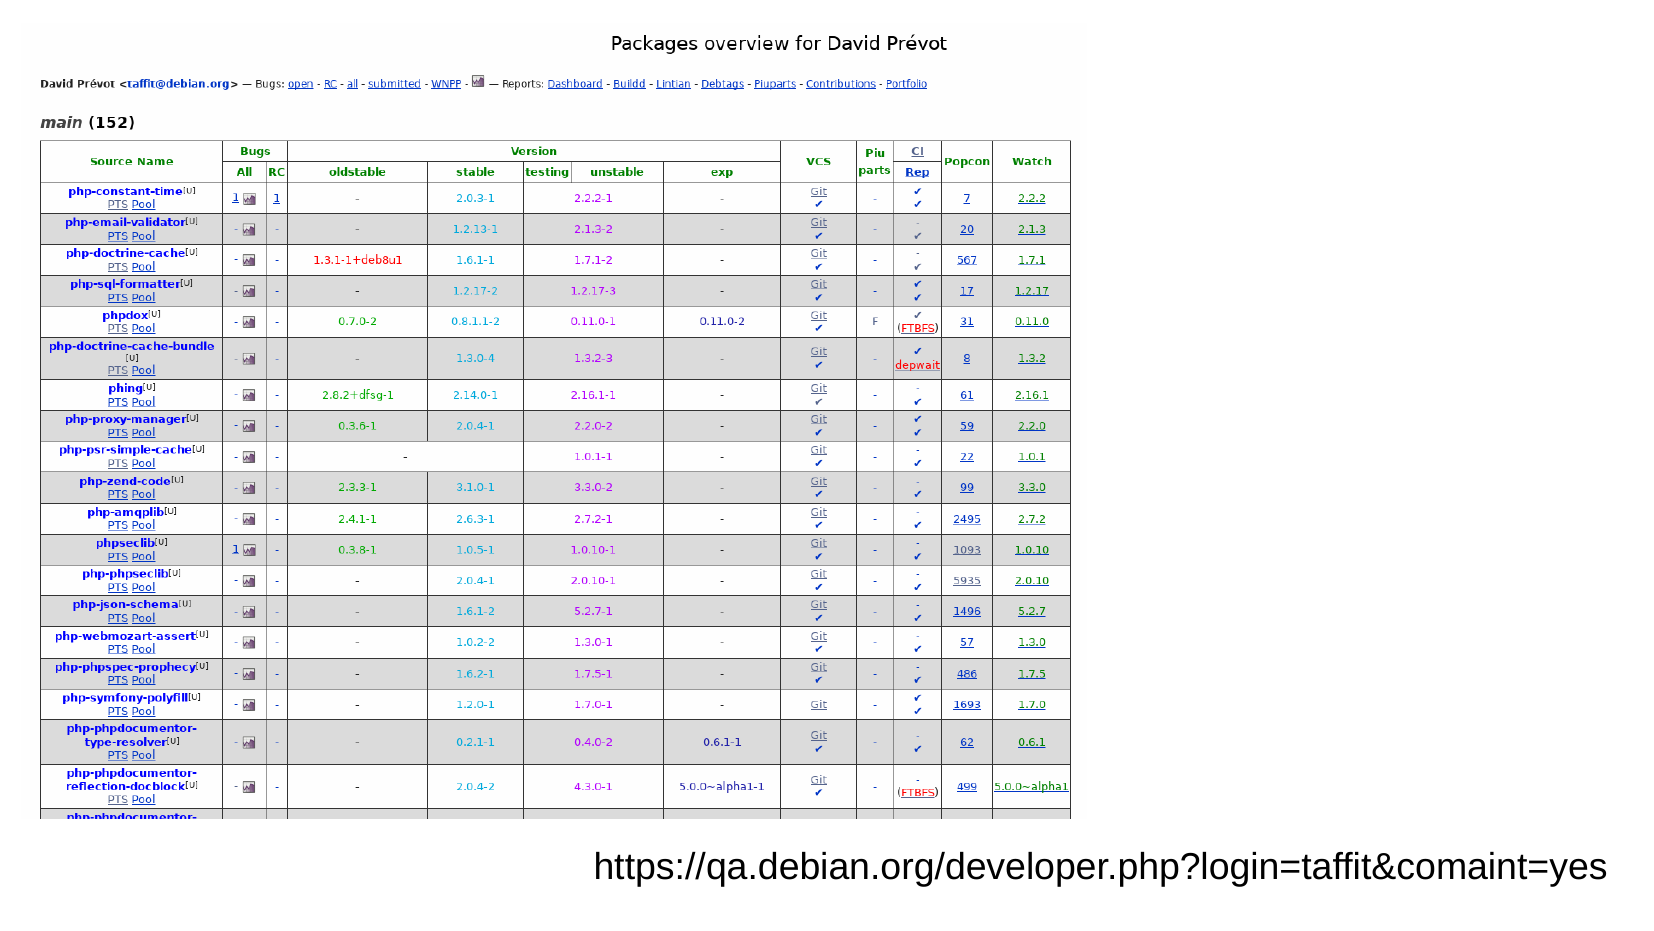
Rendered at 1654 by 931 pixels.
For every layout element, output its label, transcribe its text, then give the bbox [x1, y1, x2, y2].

text_box https://qa.debian.org/developer.php?login=taffit&comaint=yes [578, 838, 1623, 889]
picture [21, 23, 1087, 819]
